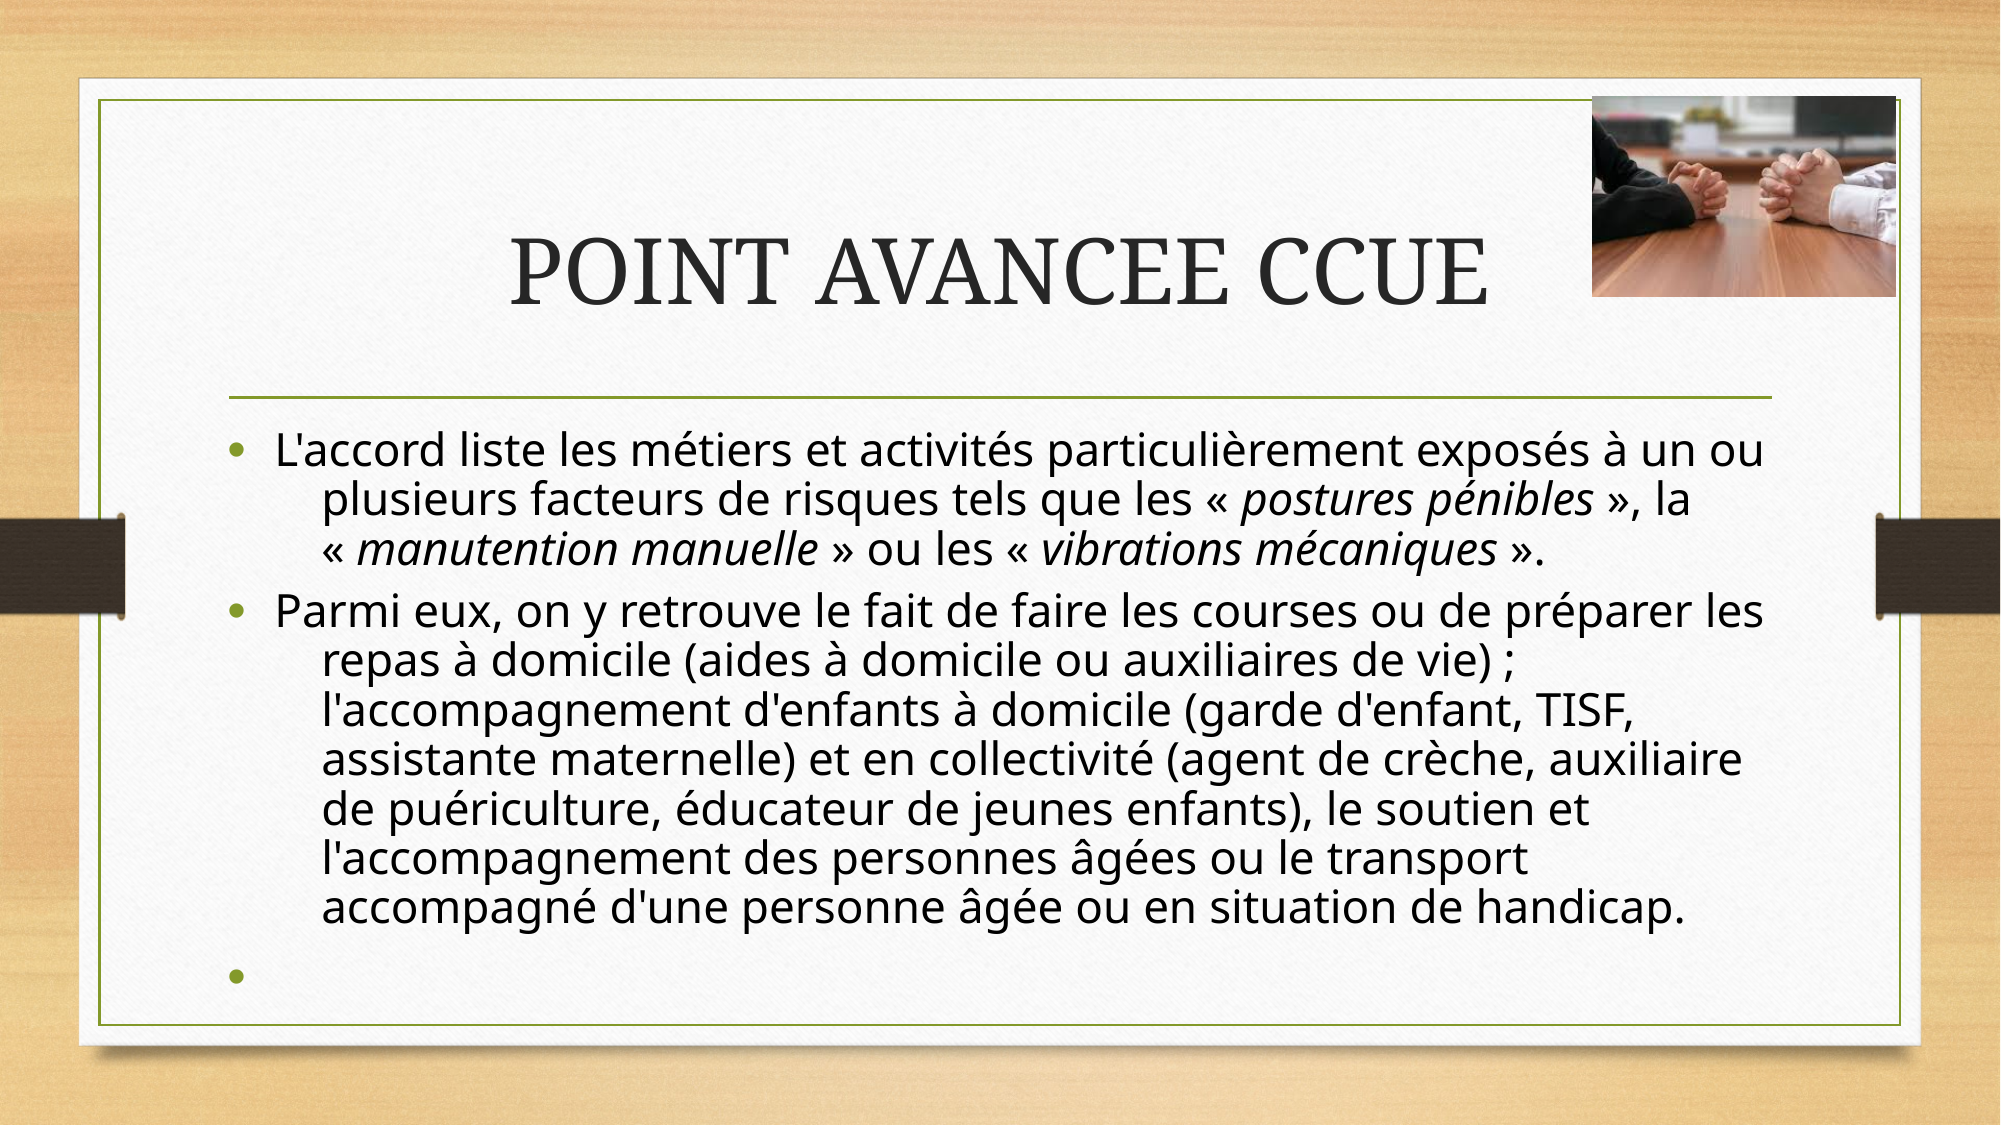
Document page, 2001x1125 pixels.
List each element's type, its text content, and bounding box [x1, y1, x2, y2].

list L'accord liste les métiers et activités particulièrement exposés à un ou plusieurs facteurs de risques tels que les « postures pénibles », la « manutention manuelle » ou les « vibrations mécaniques ». Parmi eux, on y retrouve le fait de faire les courses ou de préparer les repas à domicile (aides à domicile ou auxiliaires de vie) ; l'accompagnement d'enfants à domicile (garde d'enfant, TISF, assistante maternelle) et en collectivité (agent de crèche, auxiliaire de puériculture, éducateur de jeunes enfants), le soutien et l'accompagnement des personnes âgées ou le transport accompagné d'une personne âgée ou en situation de handicap. [212, 419, 1788, 964]
title POINT AVANCEE CCUE [212, 161, 1788, 376]
picture [1592, 96, 1896, 297]
